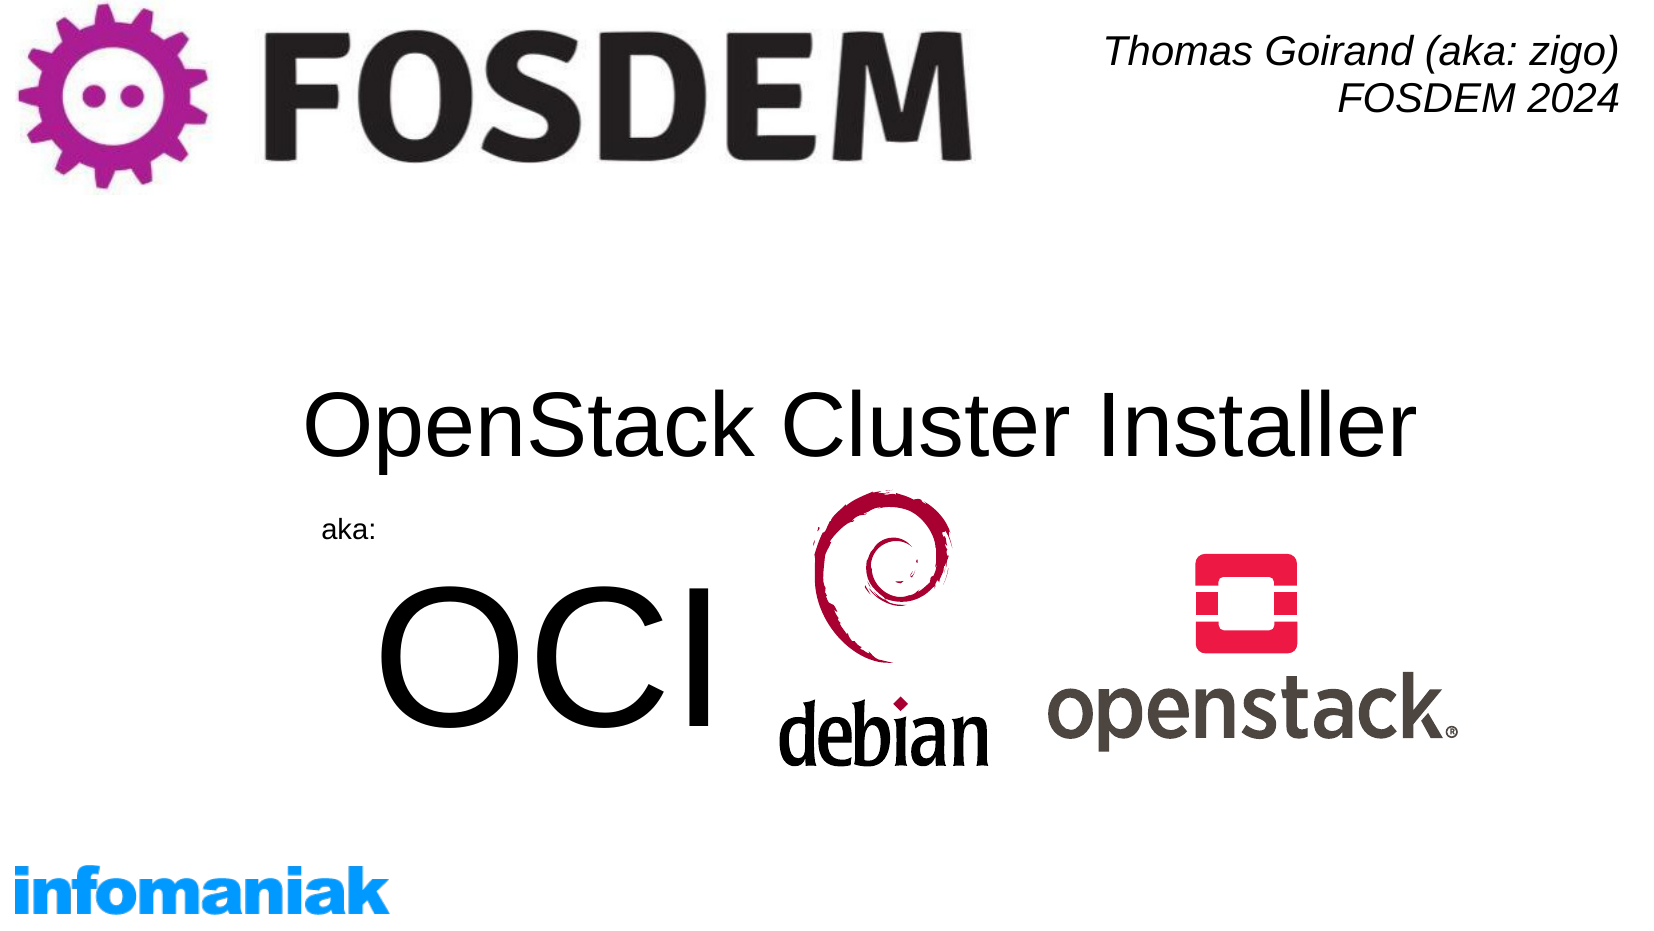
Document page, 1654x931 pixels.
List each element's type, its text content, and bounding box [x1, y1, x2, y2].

text_box aka: OCI [321, 508, 779, 776]
picture [15, 0, 976, 196]
title OpenStack Cluster Installer [285, 341, 1437, 508]
text_box Thomas Goirand (aka: zigo) FOSDEM 2024 [1035, 20, 1636, 256]
picture [1048, 553, 1459, 753]
picture [778, 488, 990, 768]
picture [15, 865, 390, 916]
